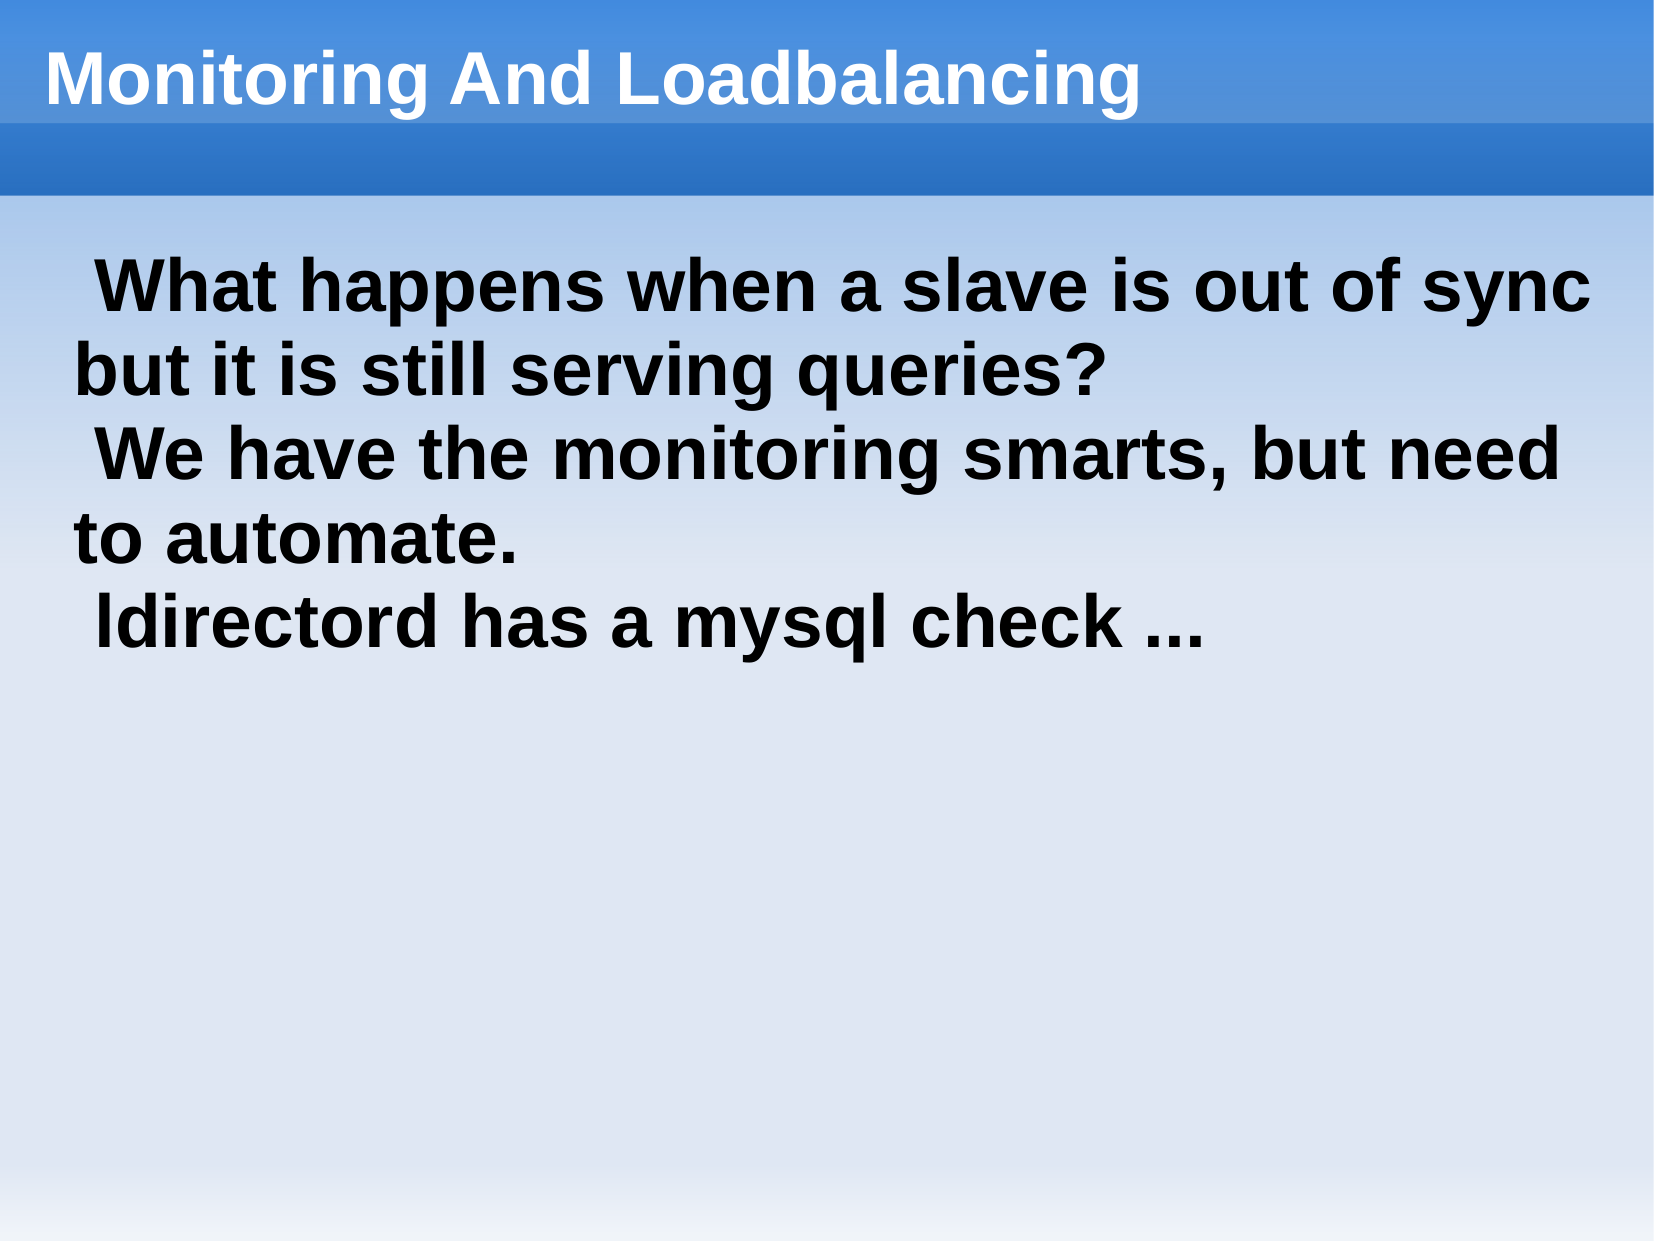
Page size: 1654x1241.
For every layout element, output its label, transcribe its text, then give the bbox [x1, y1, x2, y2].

text_box [570, 235, 1654, 320]
text_box What happens when a slave is out of sync but it is still serving queries? We have the monitoring smarts, but need to automate. ldirectord has a mysql check ... [59, 236, 1625, 818]
picture [0, 0, 1654, 1241]
text_box Monitoring And Loadbalancing [29, 29, 1625, 158]
